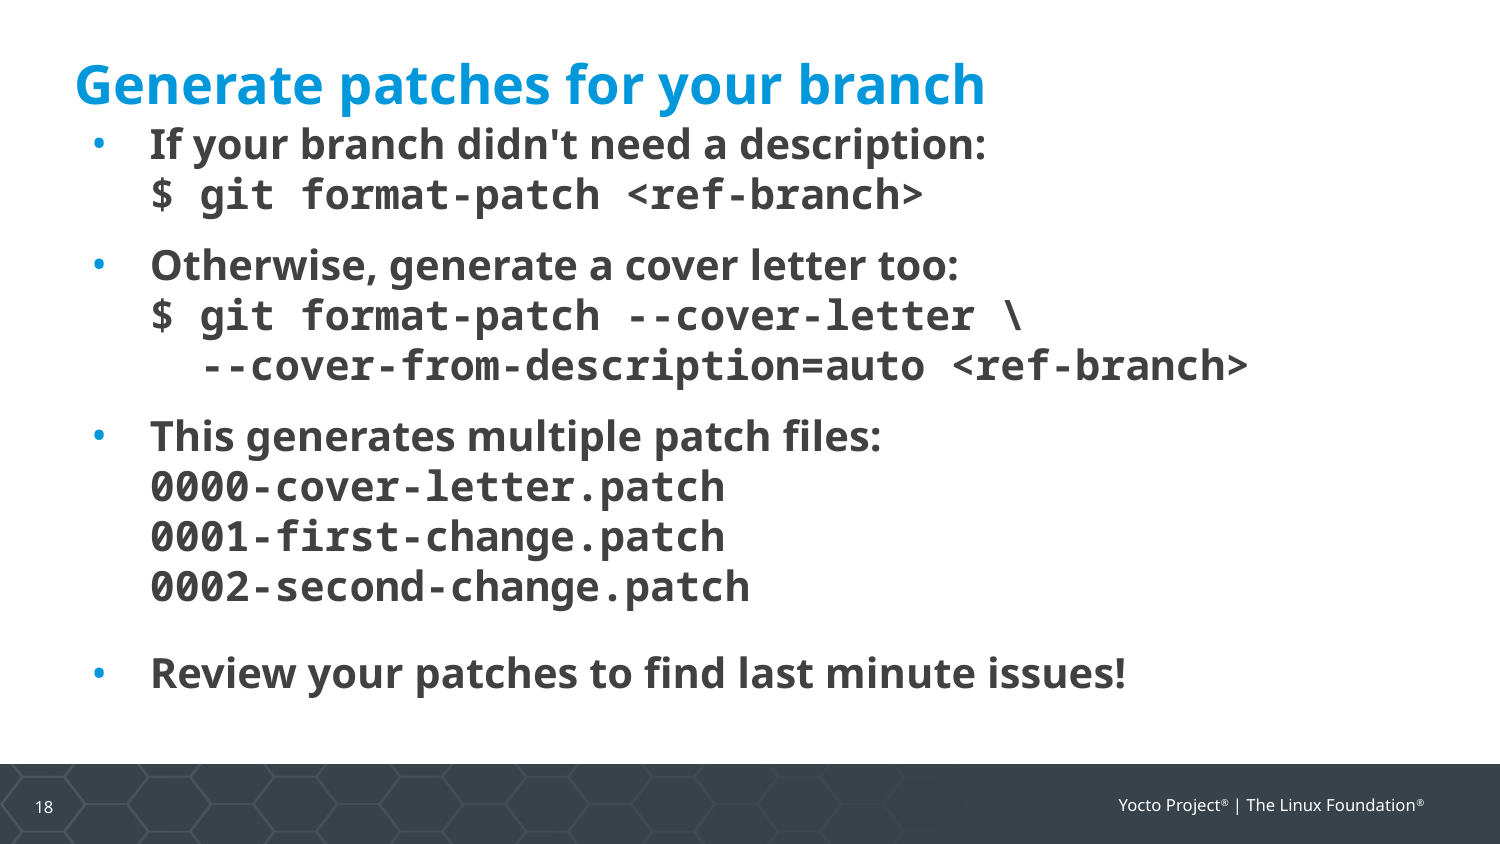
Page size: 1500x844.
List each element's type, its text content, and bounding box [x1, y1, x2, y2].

list If your branch didn't need a description: $ git format-patch <ref-branch> Otherwise, generate a cover letter too: $ git format-patch --cover-letter \ --cover-from-description=auto <ref-branch> This generates multiple patch files: 0000-cover-letter.patch 0001-first-change.patch 0002-second-change.patch Review your patches to find last minute issues! [74, 117, 1426, 676]
title Generate patches for your branch [74, 50, 1425, 117]
picture [0, 0, 1500, 844]
